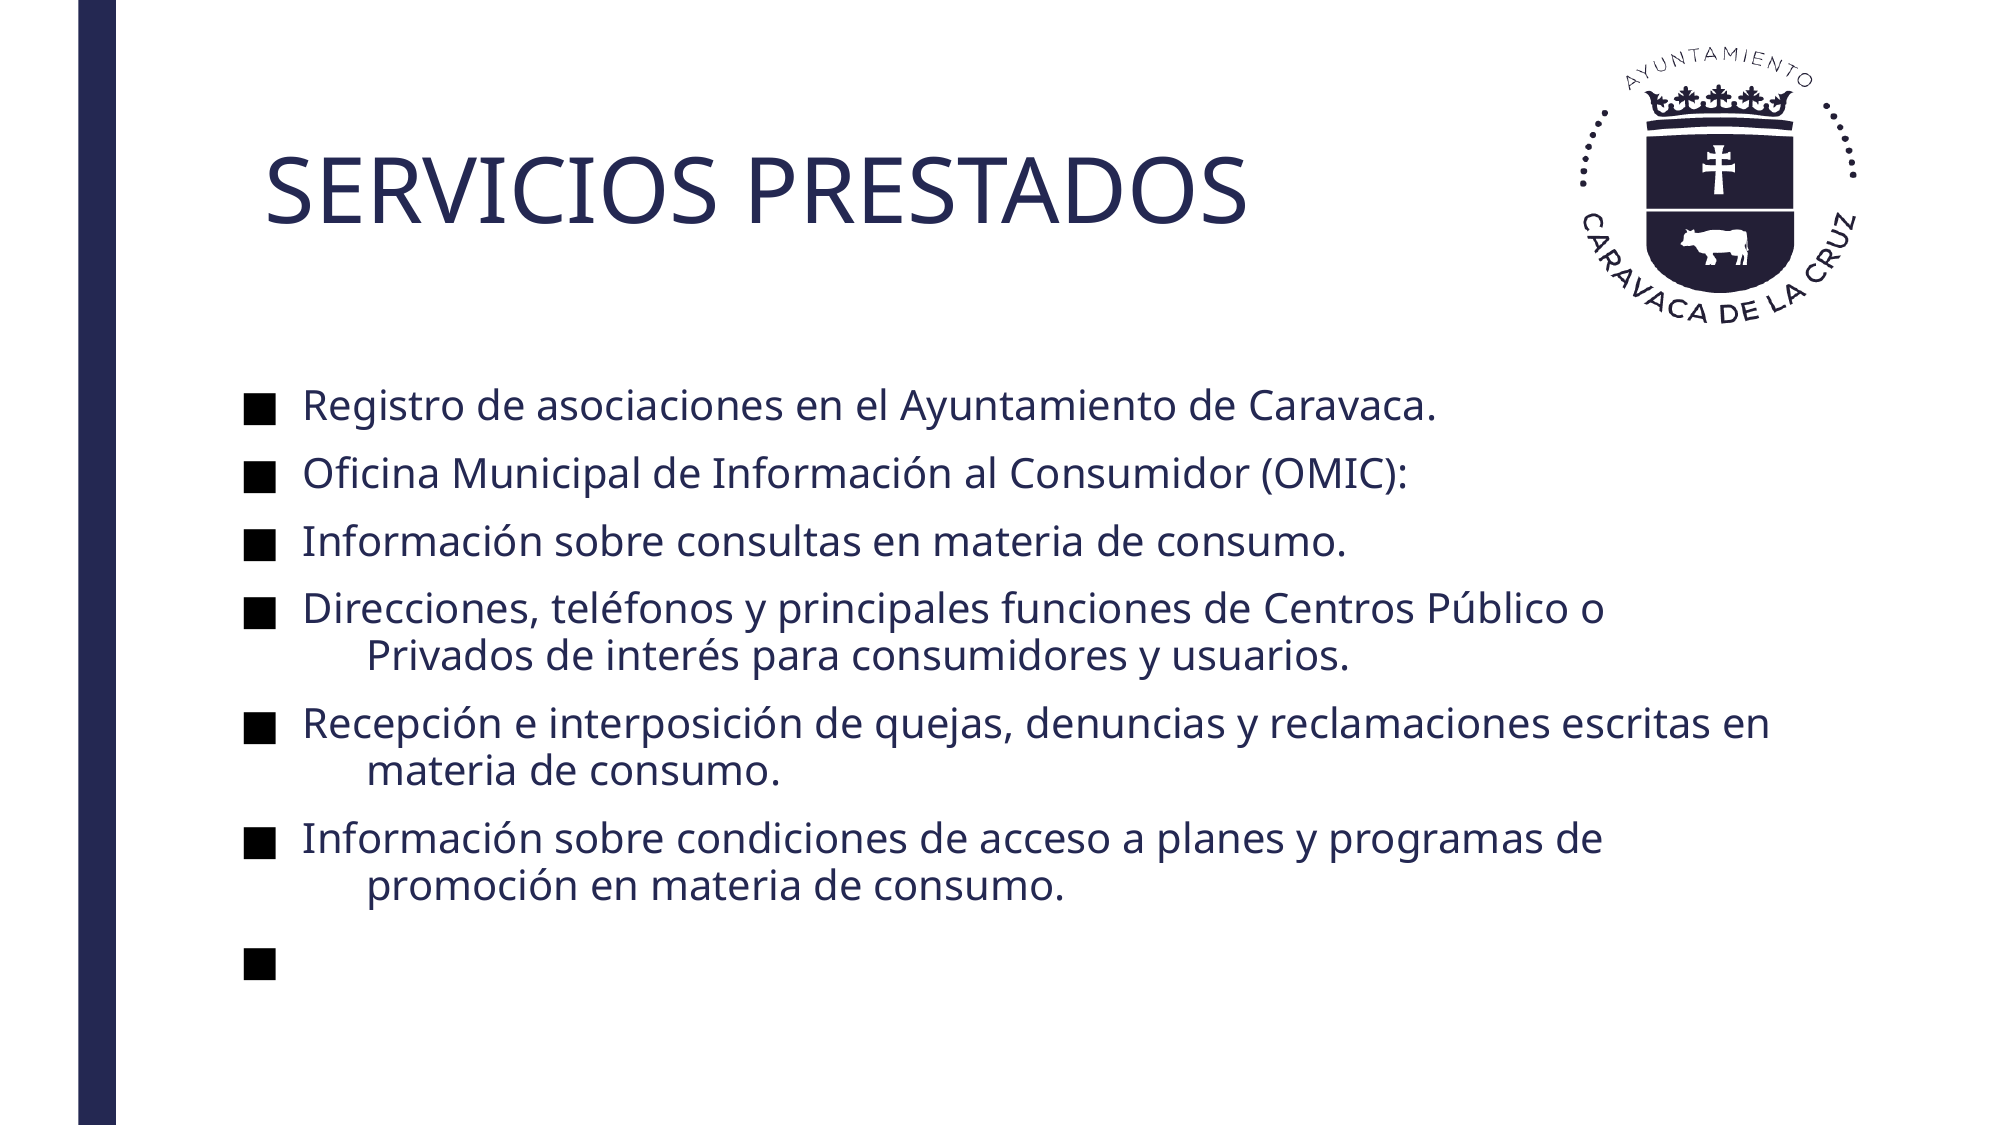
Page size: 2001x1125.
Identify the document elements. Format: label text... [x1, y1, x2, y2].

list Registro de asociaciones en el Ayuntamiento de Caravaca. Oficina Municipal de Información al Consumidor (OMIC): Información sobre consultas en materia de consumo. Direcciones, teléfonos y principales funciones de Centros Público o Privados de interés para consumidores y usuarios. Recepción e interposición de quejas, denuncias y reclamaciones escritas en materia de consumo. Información sobre condiciones de acceso a planes y programas de promoción en materia de consumo. [225, 375, 1801, 963]
picture [1573, 44, 1864, 331]
text_box SERVICIOS PRESTADOS [249, 137, 1825, 382]
